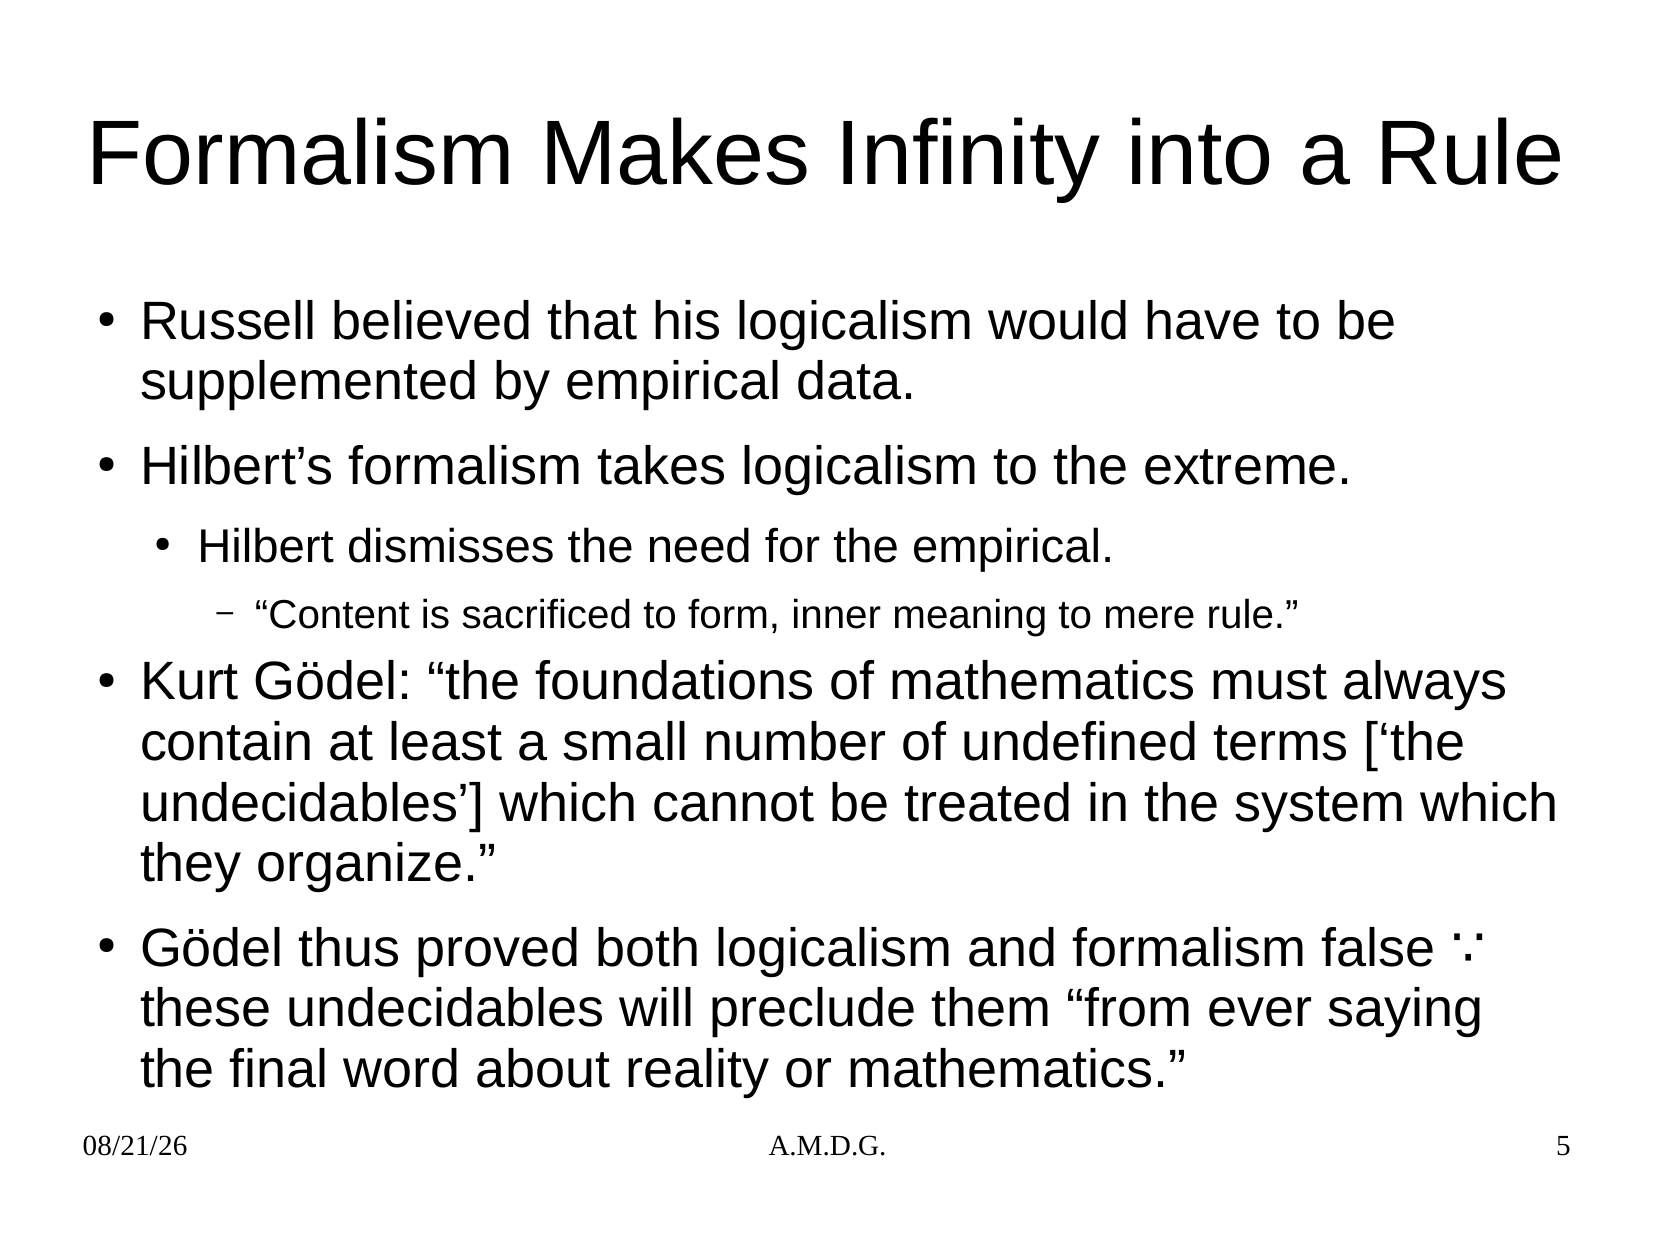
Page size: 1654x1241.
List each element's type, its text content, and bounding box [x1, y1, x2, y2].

title Formalism Makes Infinity into a Rule [82, 49, 1571, 257]
list Russell believed that his logicalism would have to be supplemented by empirical data. Hilbert’s formalism takes logicalism to the extreme. Hilbert dismisses the need for the empirical. “Content is sacrificed to form, inner meaning to mere rule.” Kurt Gödel: “the foundations of mathematics must always contain at least a small number of undefined terms [‘the undecidables’] which cannot be treated in the system which they organize.” Gödel thus proved both logicalism and formalism false ∵ these undecidables will preclude them “from ever saying the final word about reality or mathematics.” [82, 290, 1571, 1109]
